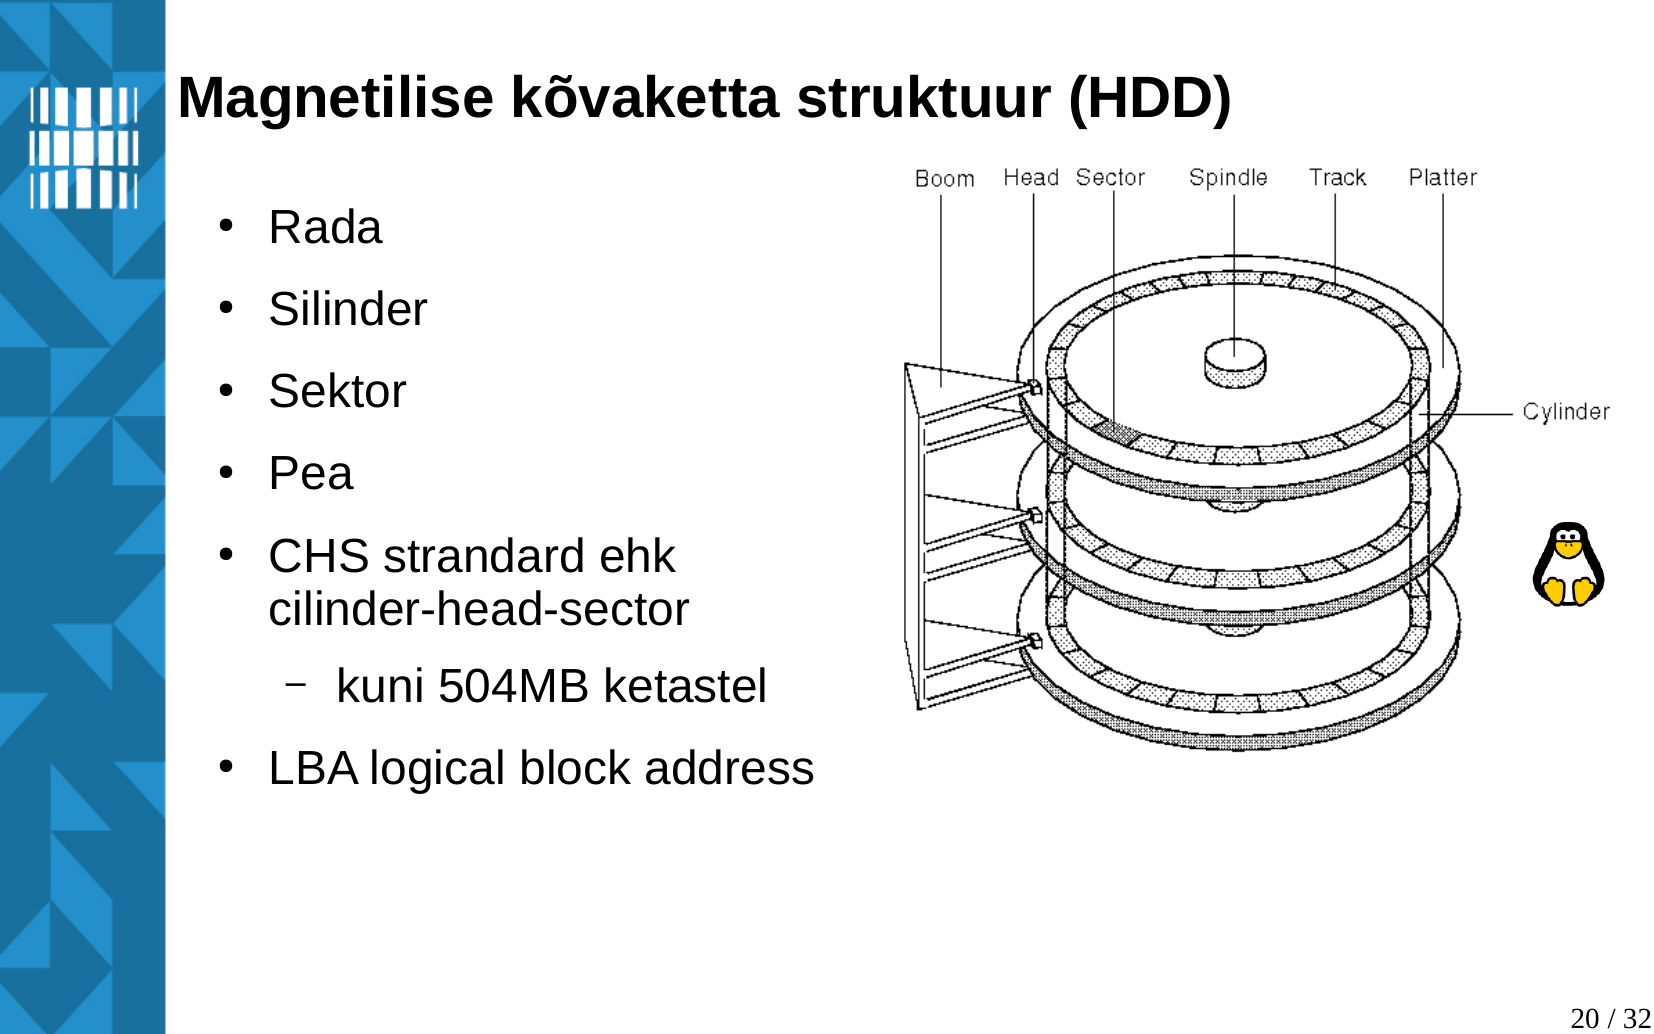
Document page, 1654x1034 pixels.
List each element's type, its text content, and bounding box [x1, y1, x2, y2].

list Rada Silinder Sektor Pea CHS strandard ehk cilinder-head-sector kuni 504MB ketastel LBA logical block address [200, 199, 875, 798]
title Magnetilise kõvaketta struktuur (HDD) [177, 0, 1548, 200]
picture [874, 141, 1628, 784]
